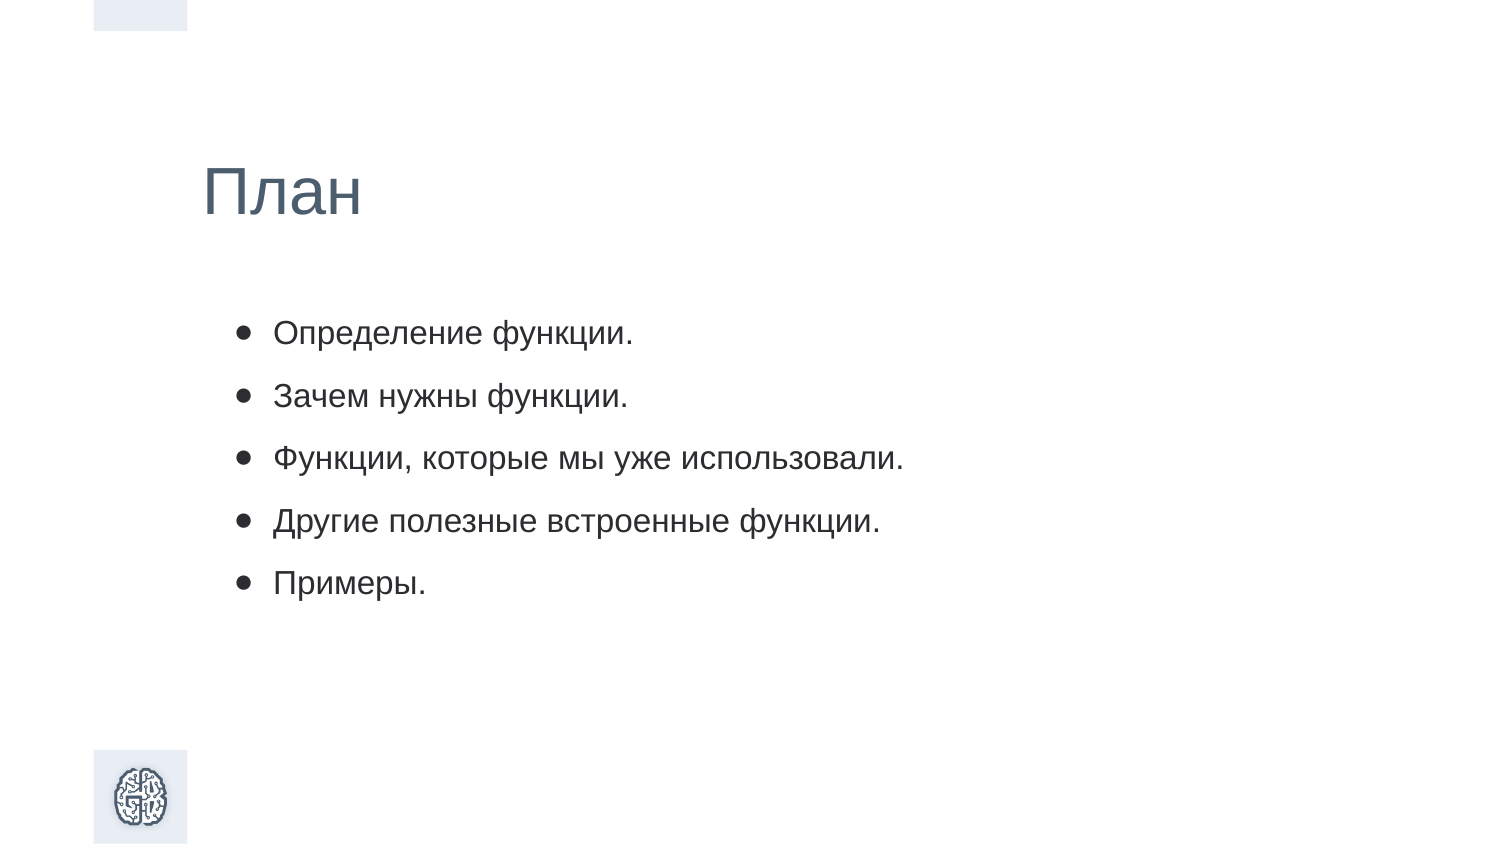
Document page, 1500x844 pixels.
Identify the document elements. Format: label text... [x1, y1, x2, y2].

text_box Другие полезные встроенные функции. [187, 472, 1312, 534]
text_box Примеры. [187, 534, 1312, 608]
text_box План [187, 93, 1312, 282]
text_box Зачем нужны функции. [187, 358, 1312, 409]
picture [106, 760, 175, 834]
text_box Функции, которые мы уже использовали. [187, 409, 1312, 472]
text_box Определение функции. [187, 284, 1312, 358]
